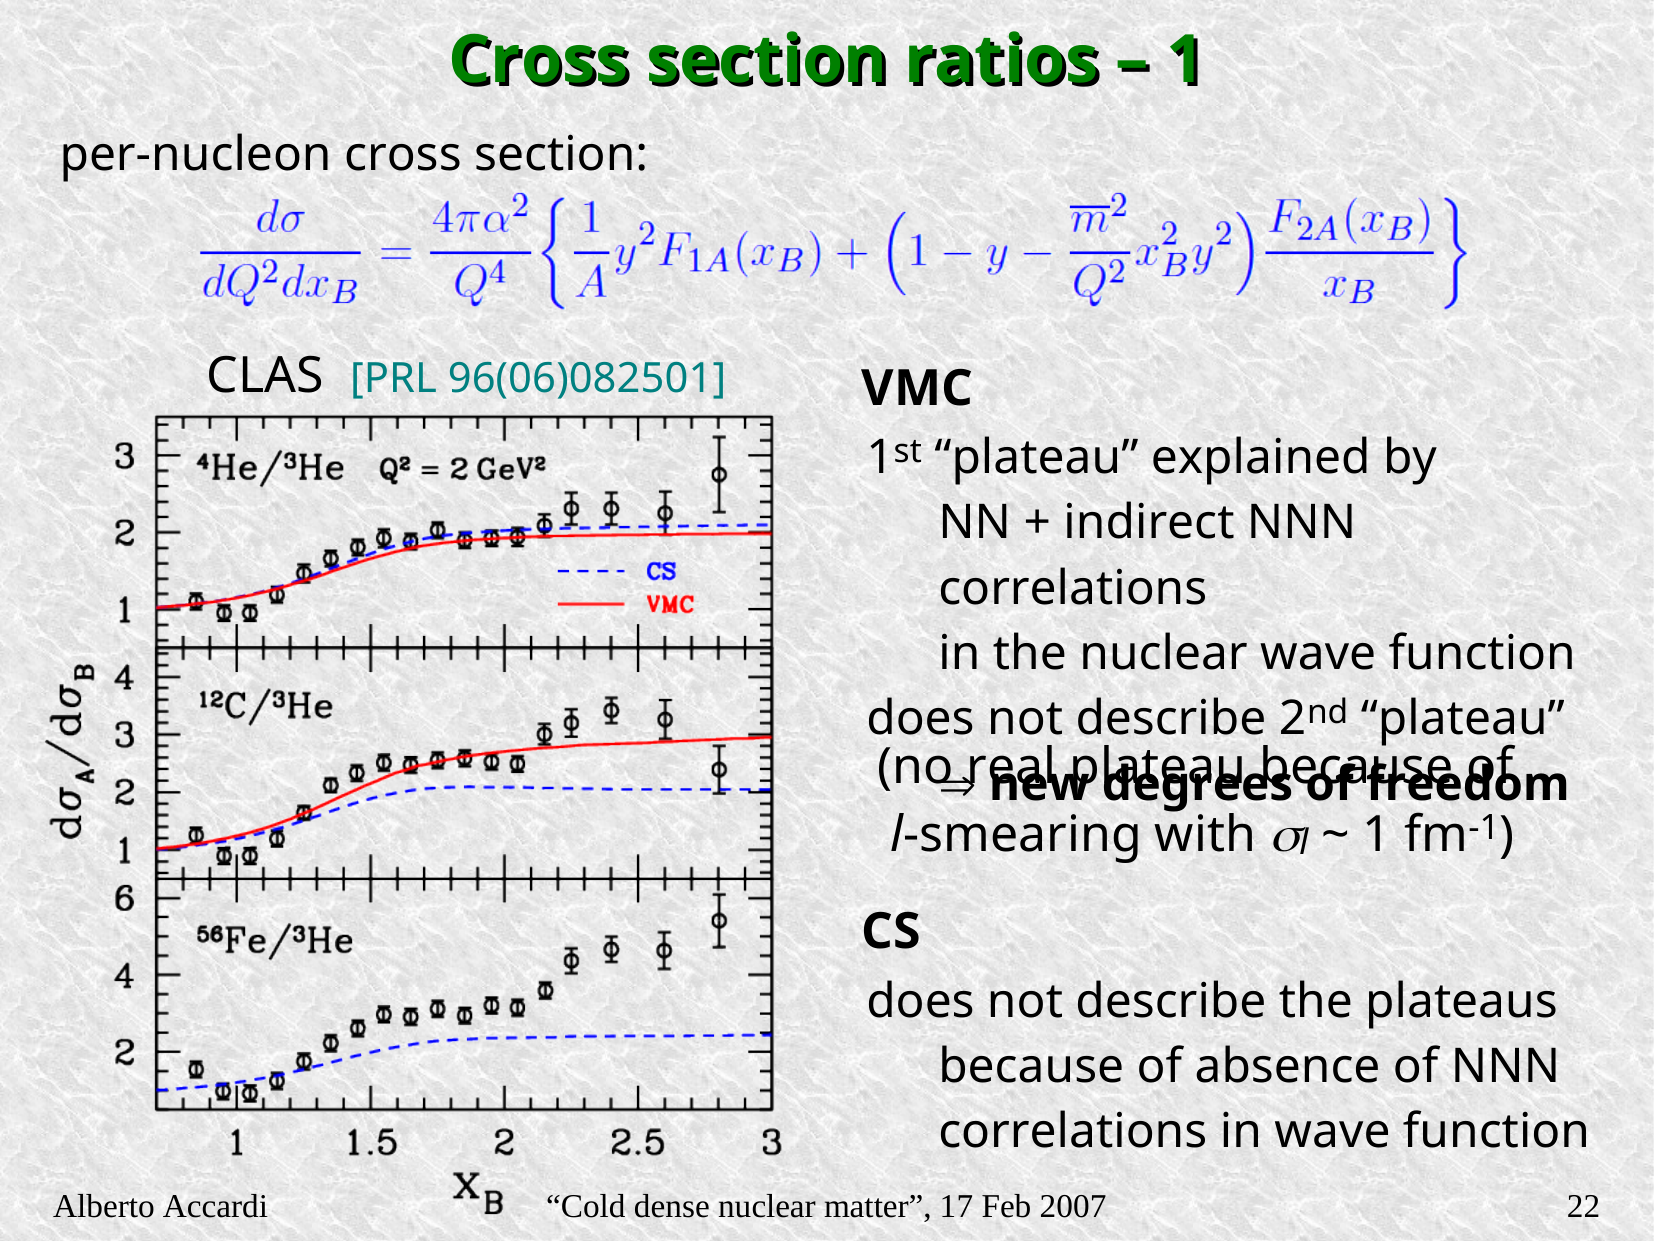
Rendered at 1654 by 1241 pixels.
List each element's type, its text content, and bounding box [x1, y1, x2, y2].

picture [0, 0, 1654, 1241]
text_box CLAS [PRL 96(06)082501] [189, 328, 757, 410]
text_box (no real plateau because of l-smearing with sl ~ 1 fm-1) [859, 719, 1611, 875]
text_box 1st “plateau” explained by NN + indirect NNN correlations in the nuclear wave function does not describe 2nd “plateau”  new degrees of freedom [792, 415, 1650, 725]
text_box per-nucleon cross section: [44, 111, 1654, 243]
text_box CS [843, 884, 941, 966]
text_box Cross section ratios – 1 [29, 4, 1624, 132]
text_box does not describe the plateaus because of absence of NNN correlations in wave function [792, 958, 1650, 1147]
text_box VMC [843, 341, 988, 423]
